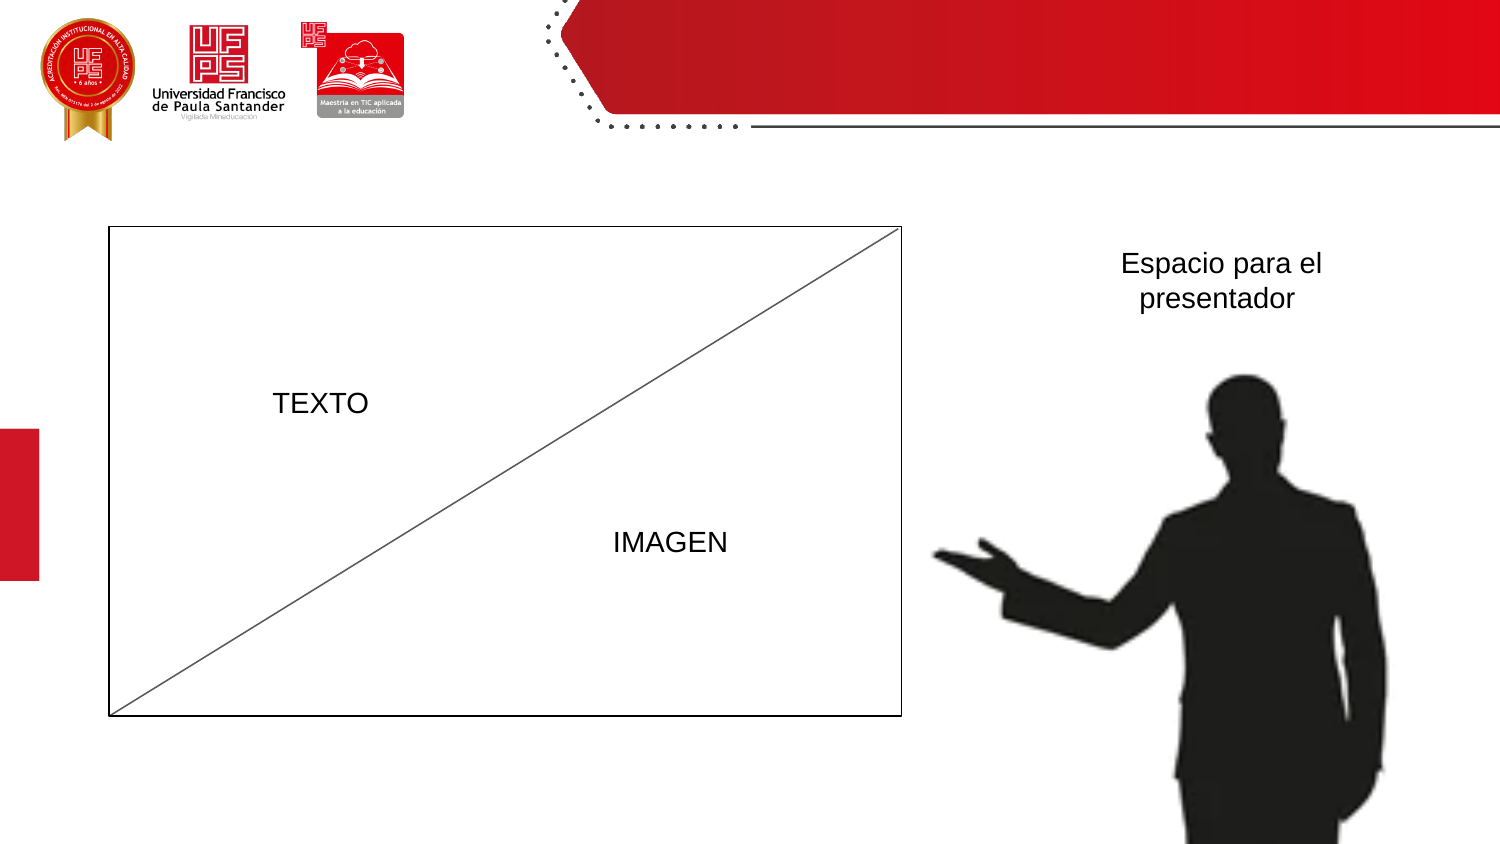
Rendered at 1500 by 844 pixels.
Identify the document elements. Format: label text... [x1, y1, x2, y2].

picture [151, 21, 286, 123]
picture [301, 22, 404, 118]
picture [0, 421, 45, 596]
picture [539, 0, 1500, 144]
text_box Espacio para el presentador [1048, 229, 1395, 330]
picture [37, 17, 136, 147]
text_box TEXTO IMAGEN [109, 226, 902, 717]
picture [901, 333, 1455, 844]
